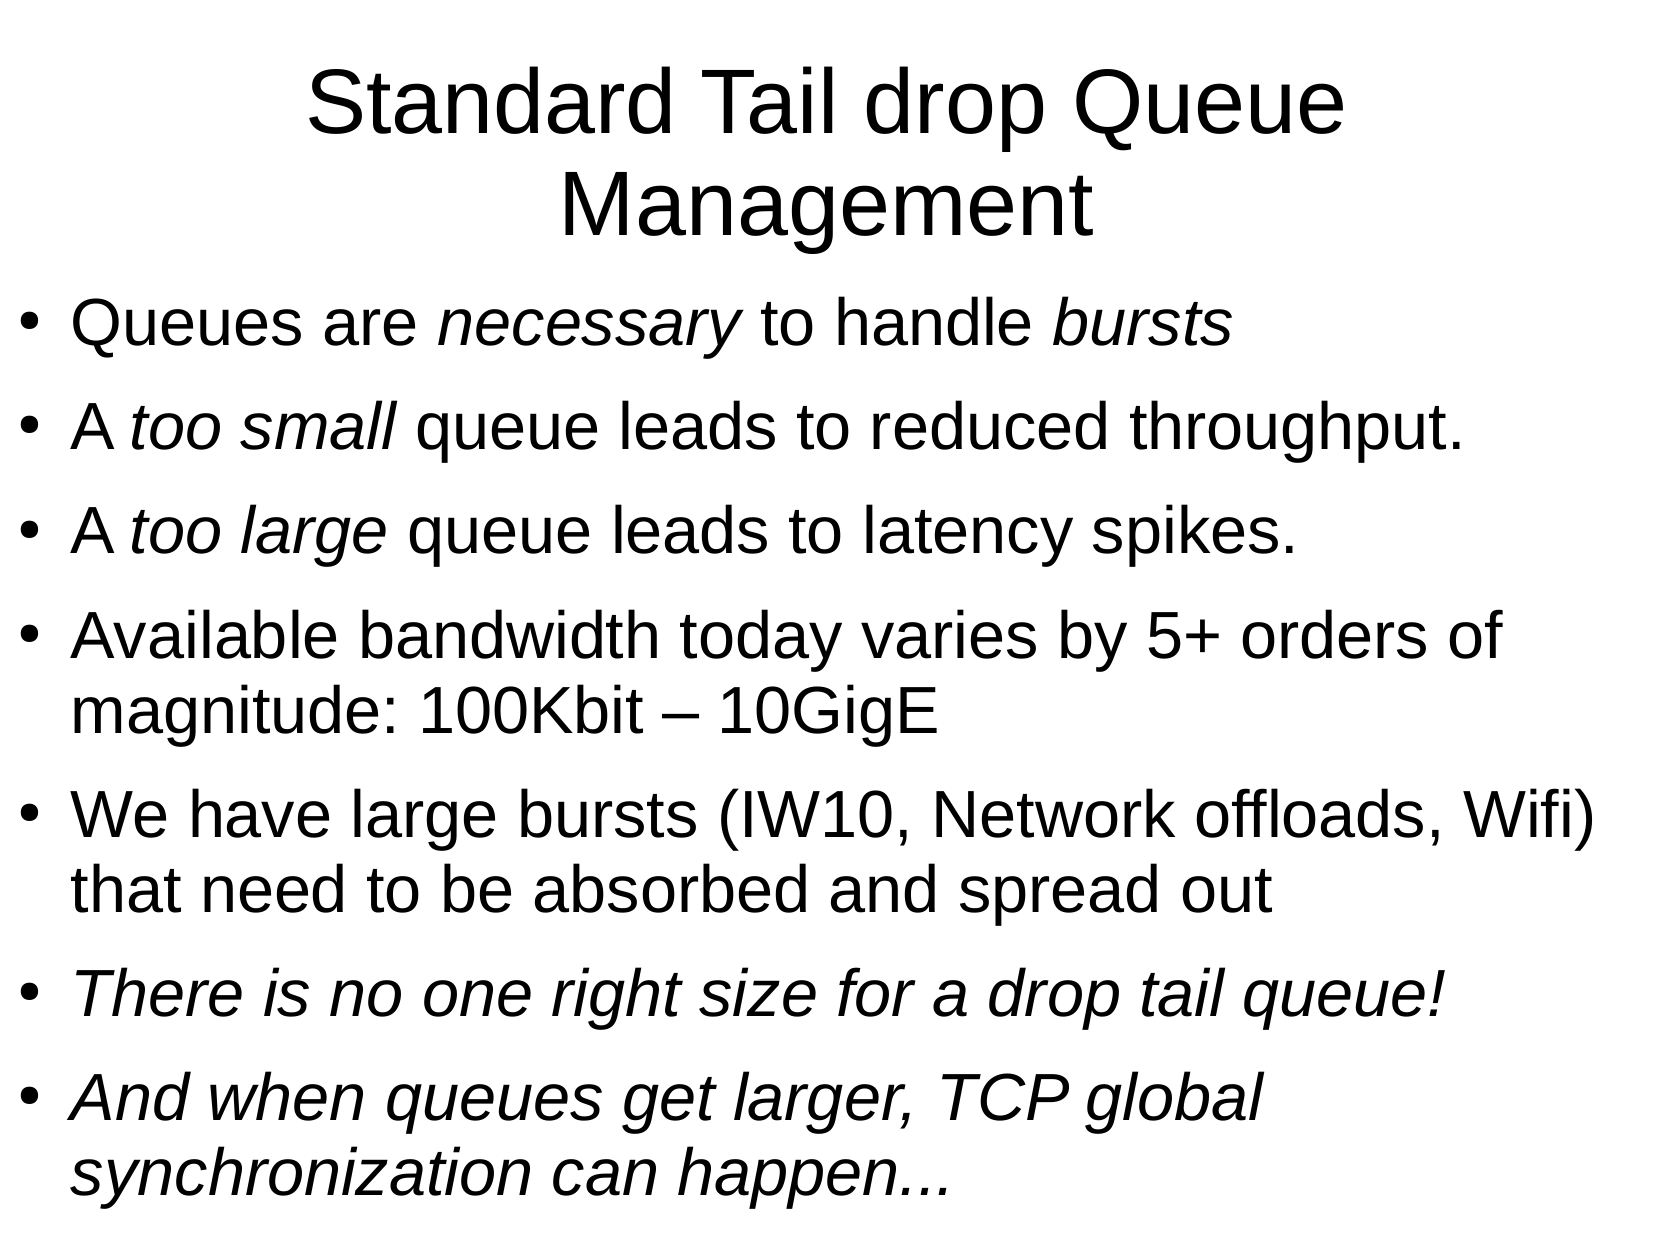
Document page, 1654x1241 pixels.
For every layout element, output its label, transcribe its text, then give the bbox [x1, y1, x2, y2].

list Queues are necessary to handle bursts A too small queue leads to reduced throughput. A too large queue leads to latency spikes. Available bandwidth today varies by 5+ orders of magnitude: 100Kbit – 10GigE We have large bursts (IW10, Network offloads, Wifi) that need to be absorbed and spread out There is no one right size for a drop tail queue! And when queues get larger, TCP global synchronization can happen... [0, 285, 1654, 1241]
title Standard Tail drop Queue Management [82, 49, 1571, 257]
